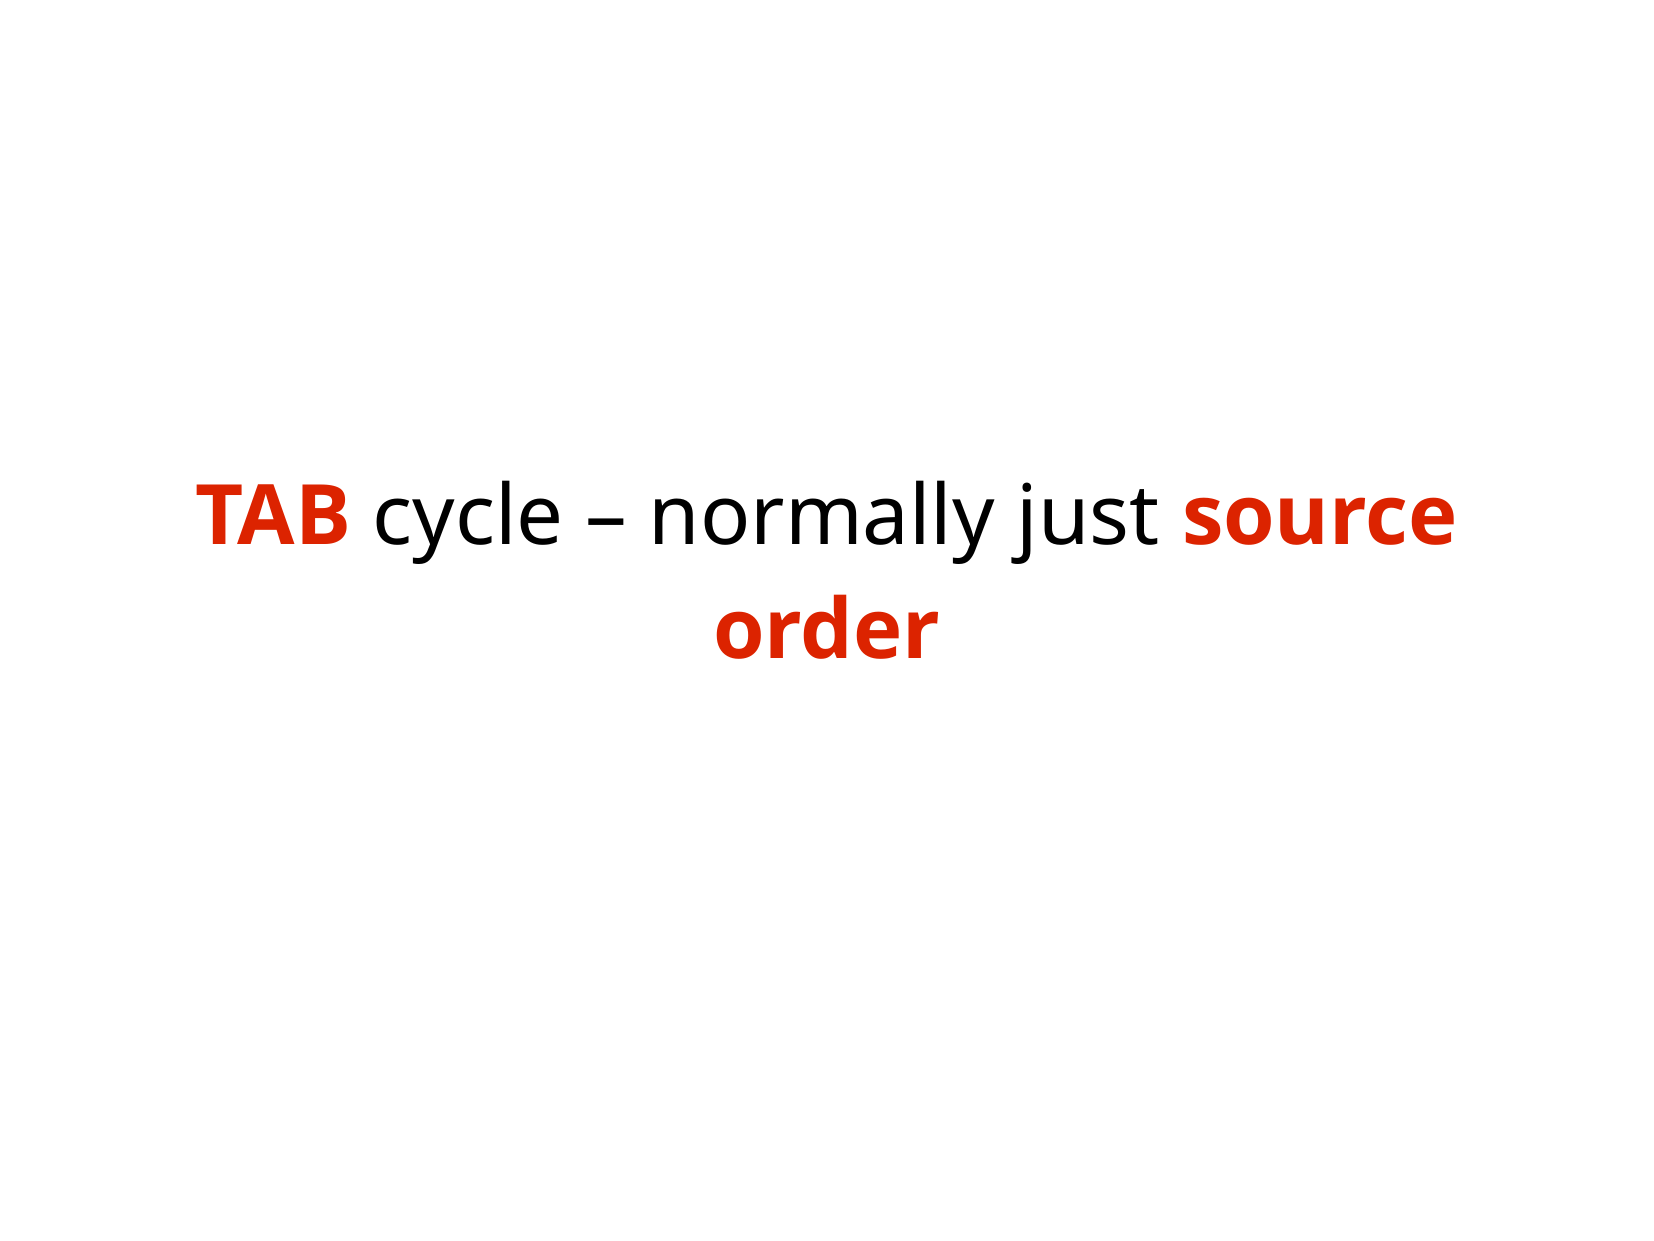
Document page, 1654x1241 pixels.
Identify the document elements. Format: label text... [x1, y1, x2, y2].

subtitle TAB cycle – normally just source order [82, 118, 1571, 1021]
